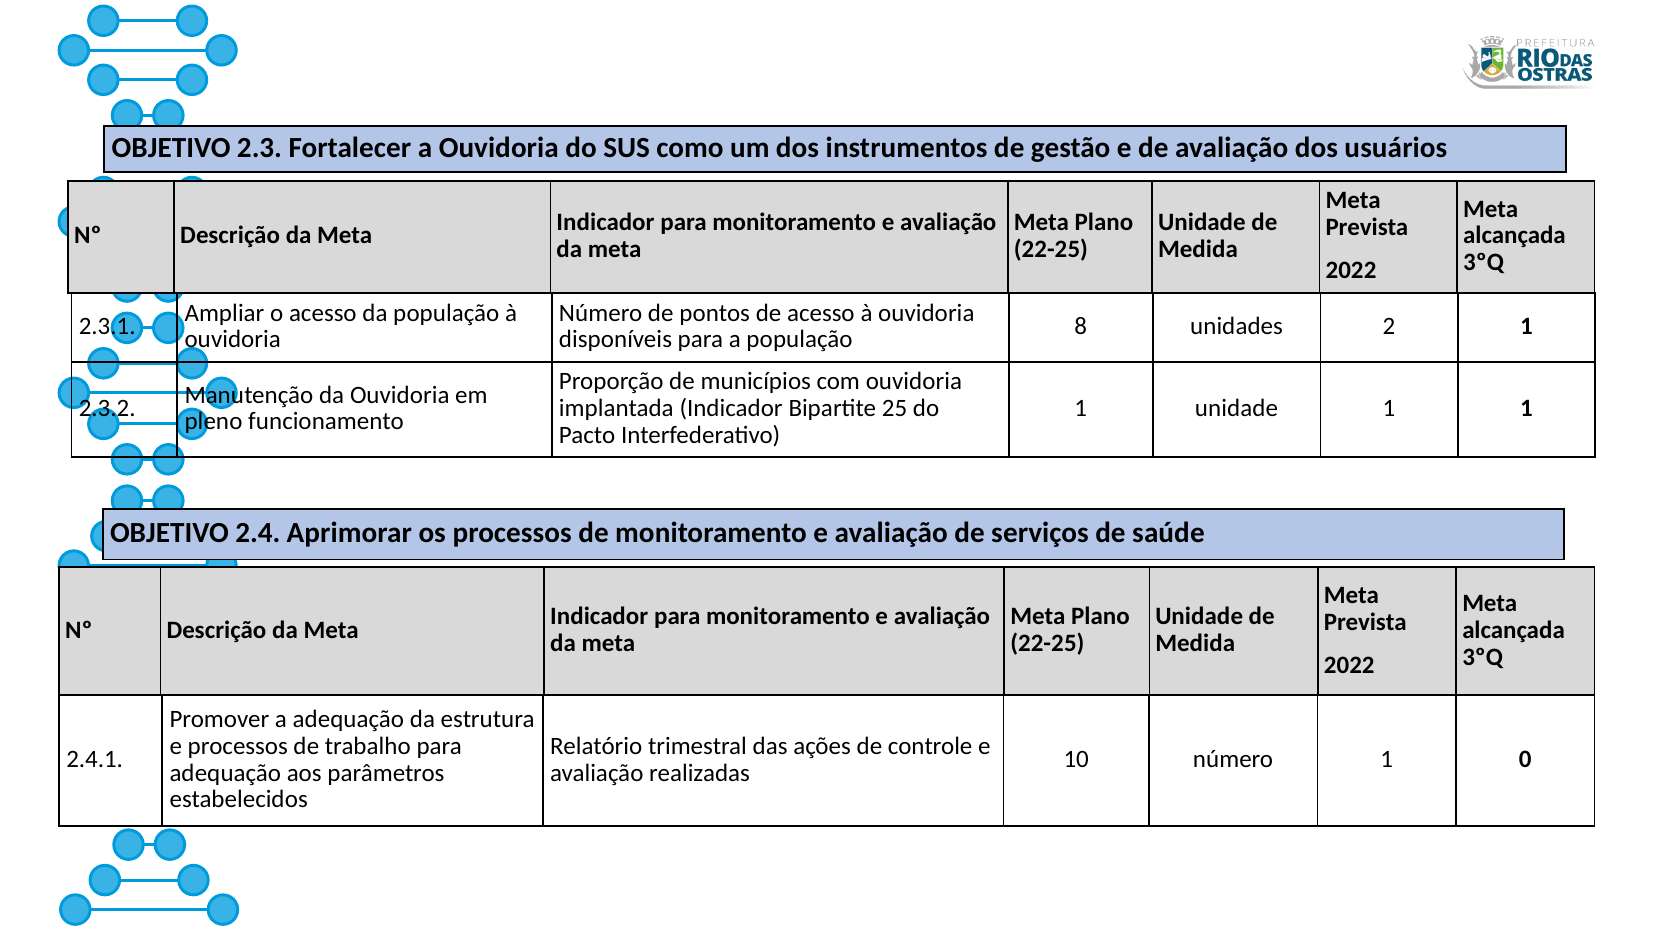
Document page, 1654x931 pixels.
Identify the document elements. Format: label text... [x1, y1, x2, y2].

table_header Descrição da Meta [161, 568, 543, 694]
table_cell 1 [1010, 363, 1152, 456]
table_cell Proporção de municípios com ouvidoria implantada (Indicador Bipartite 25 do Pacto Interfederativo) [553, 363, 1008, 456]
table_header Meta Plano (22-25) [1009, 182, 1151, 292]
table_header 10 [1004, 696, 1148, 825]
table_header Meta Prevista 2022 [1320, 182, 1456, 292]
table_header Meta Prevista 2022 [1319, 568, 1455, 694]
table_header Número de pontos de acesso à ouvidoria disponíveis para a população [553, 294, 1008, 361]
table_cell Manutenção da Ouvidoria em pleno funcionamento [178, 363, 551, 456]
table_header Meta Plano (22-25) [1005, 568, 1149, 694]
table_header Nº [69, 182, 173, 292]
table_header unidades [1154, 294, 1320, 361]
table_header Meta alcançada 3ºQ [1457, 568, 1594, 694]
table_cell 1 [1459, 363, 1594, 456]
table_header 1 [1318, 696, 1455, 825]
table_header número [1150, 696, 1317, 825]
table_header 0 [1457, 696, 1594, 825]
table_header 2.3.1. [72, 294, 176, 361]
table_cell 1 [1321, 363, 1457, 456]
table_header Nº [60, 568, 160, 694]
table_header Ampliar o acesso da população à ouvidoria [178, 294, 551, 361]
table_header Unidade de Medida [1150, 568, 1317, 694]
table_header Indicador para monitoramento e avaliação da meta [545, 568, 1003, 694]
table_header Promover a adequação da estrutura e processos de trabalho para adequação aos parâmetros estabelecidos [163, 696, 542, 825]
table_header 8 [1010, 294, 1152, 361]
table_cell 2.3.2. [72, 363, 176, 456]
table_cell unidade [1154, 363, 1320, 456]
table_header Indicador para monitoramento e avaliação da meta [551, 182, 1007, 292]
table_header Relatório trimestral das ações de controle e avaliação realizadas [544, 696, 1003, 825]
table_header 2.4.1. [60, 696, 161, 825]
table_header 1 [1459, 294, 1594, 361]
picture [1462, 36, 1595, 89]
table_header 2 [1321, 294, 1457, 361]
table_header OBJETIVO 2.3. Fortalecer a Ouvidoria do SUS como um dos instrumentos de gestão e de avaliação dos usuários [105, 127, 1565, 171]
table_header OBJETIVO 2.4. Aprimorar os processos de monitoramento e avaliação de serviços de saúde [104, 510, 1563, 559]
table_header Meta alcançada 3ºQ [1458, 182, 1594, 292]
table_header Unidade de Medida [1153, 182, 1319, 292]
table_header Descrição da Meta [175, 182, 550, 292]
